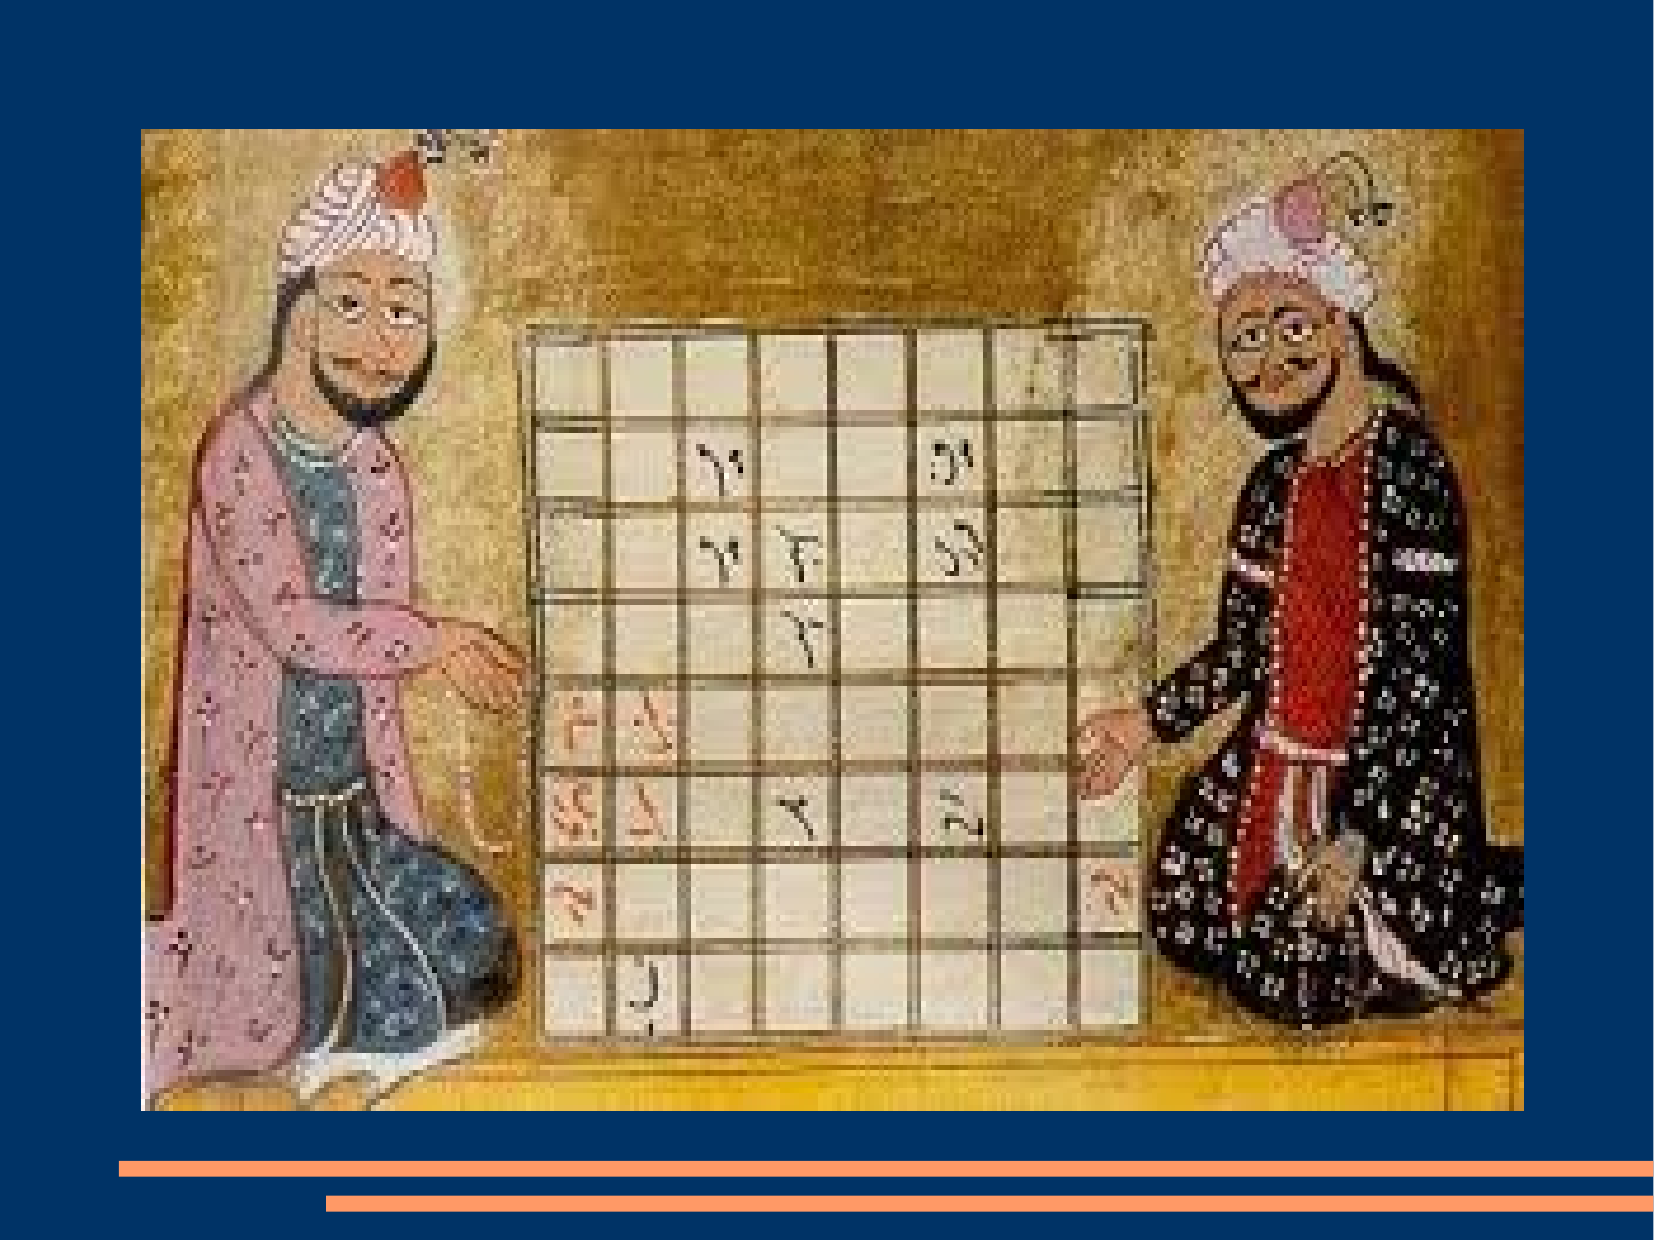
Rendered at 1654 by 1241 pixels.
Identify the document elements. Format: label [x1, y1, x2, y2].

picture [141, 129, 1524, 1111]
